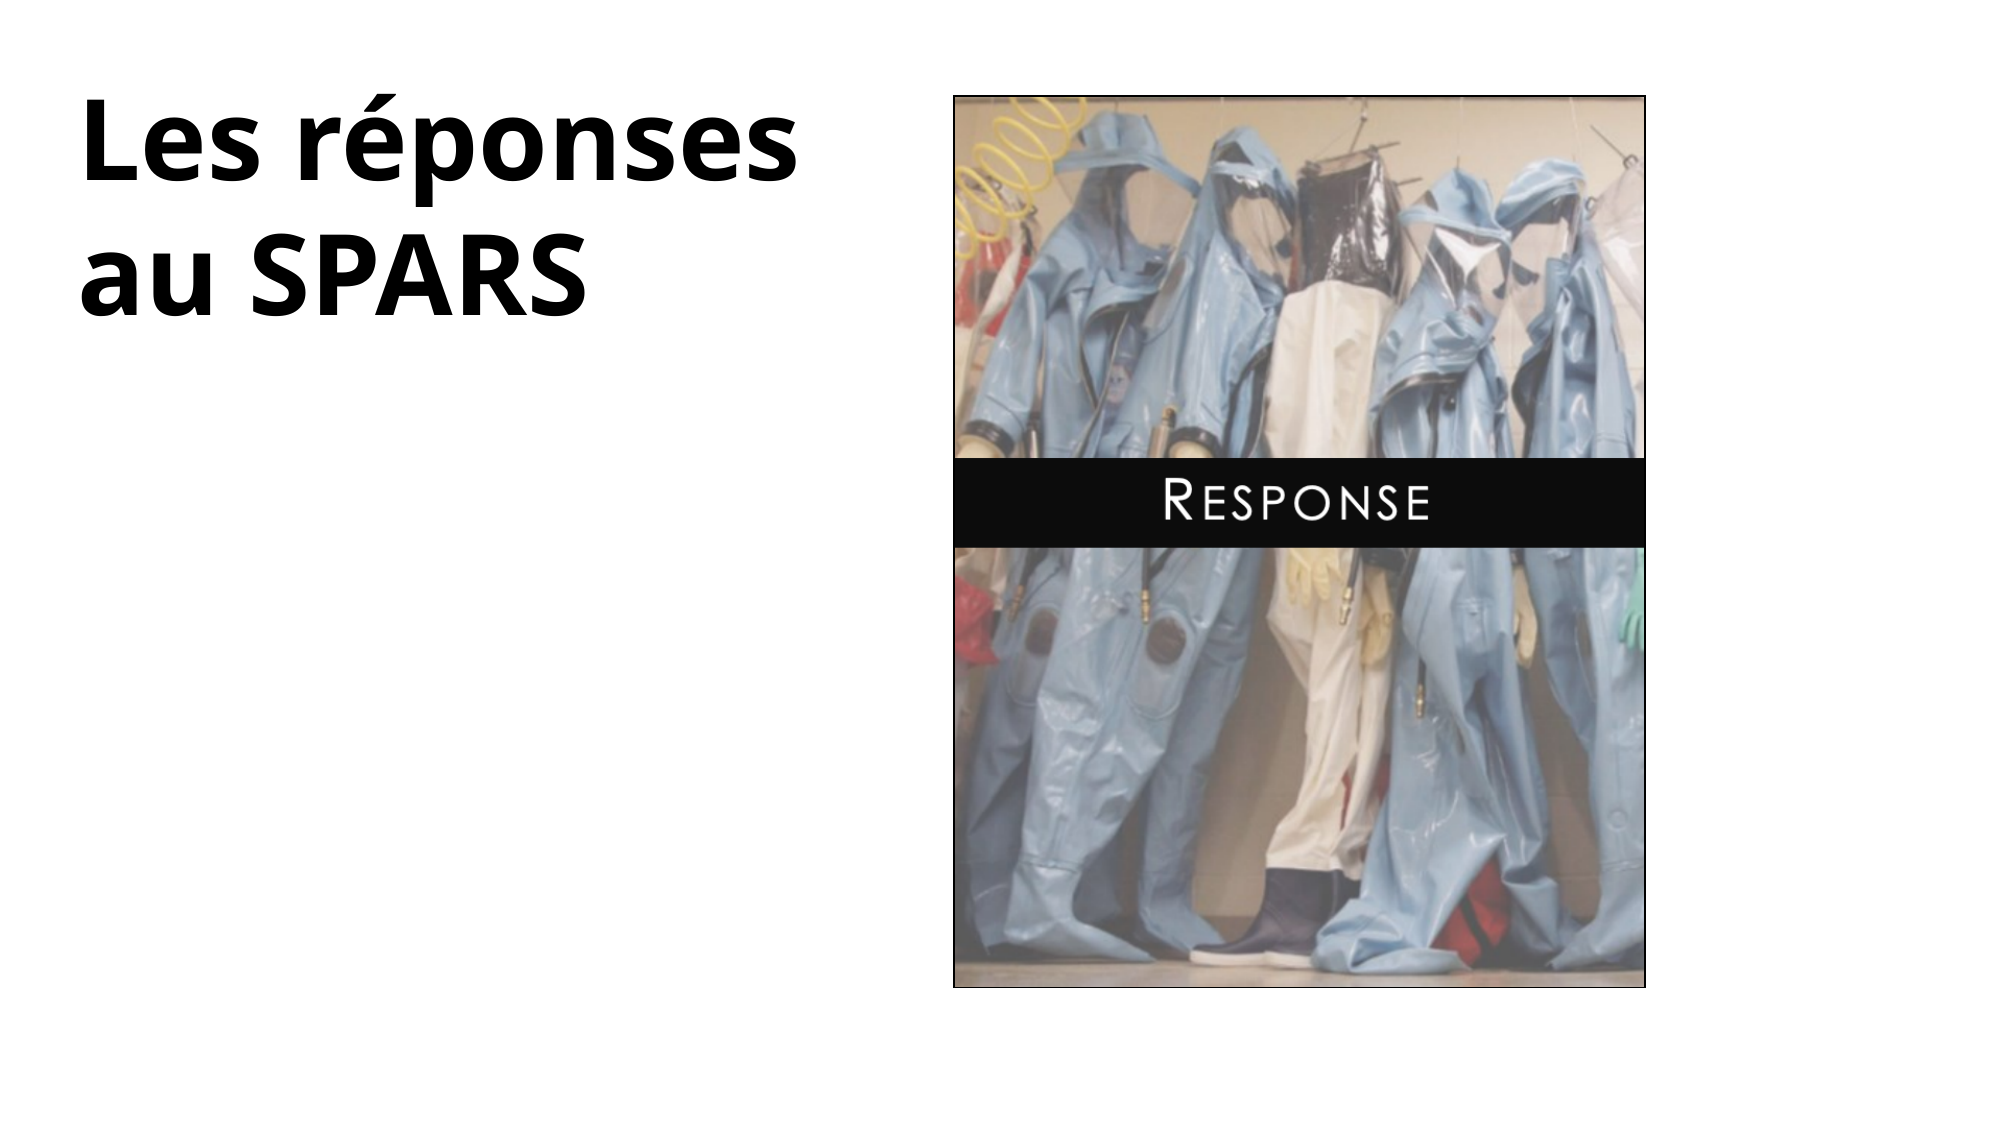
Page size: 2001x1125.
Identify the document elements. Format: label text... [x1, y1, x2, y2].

picture [954, 96, 1645, 987]
text_box Les réponses au SPARS [62, 60, 911, 349]
